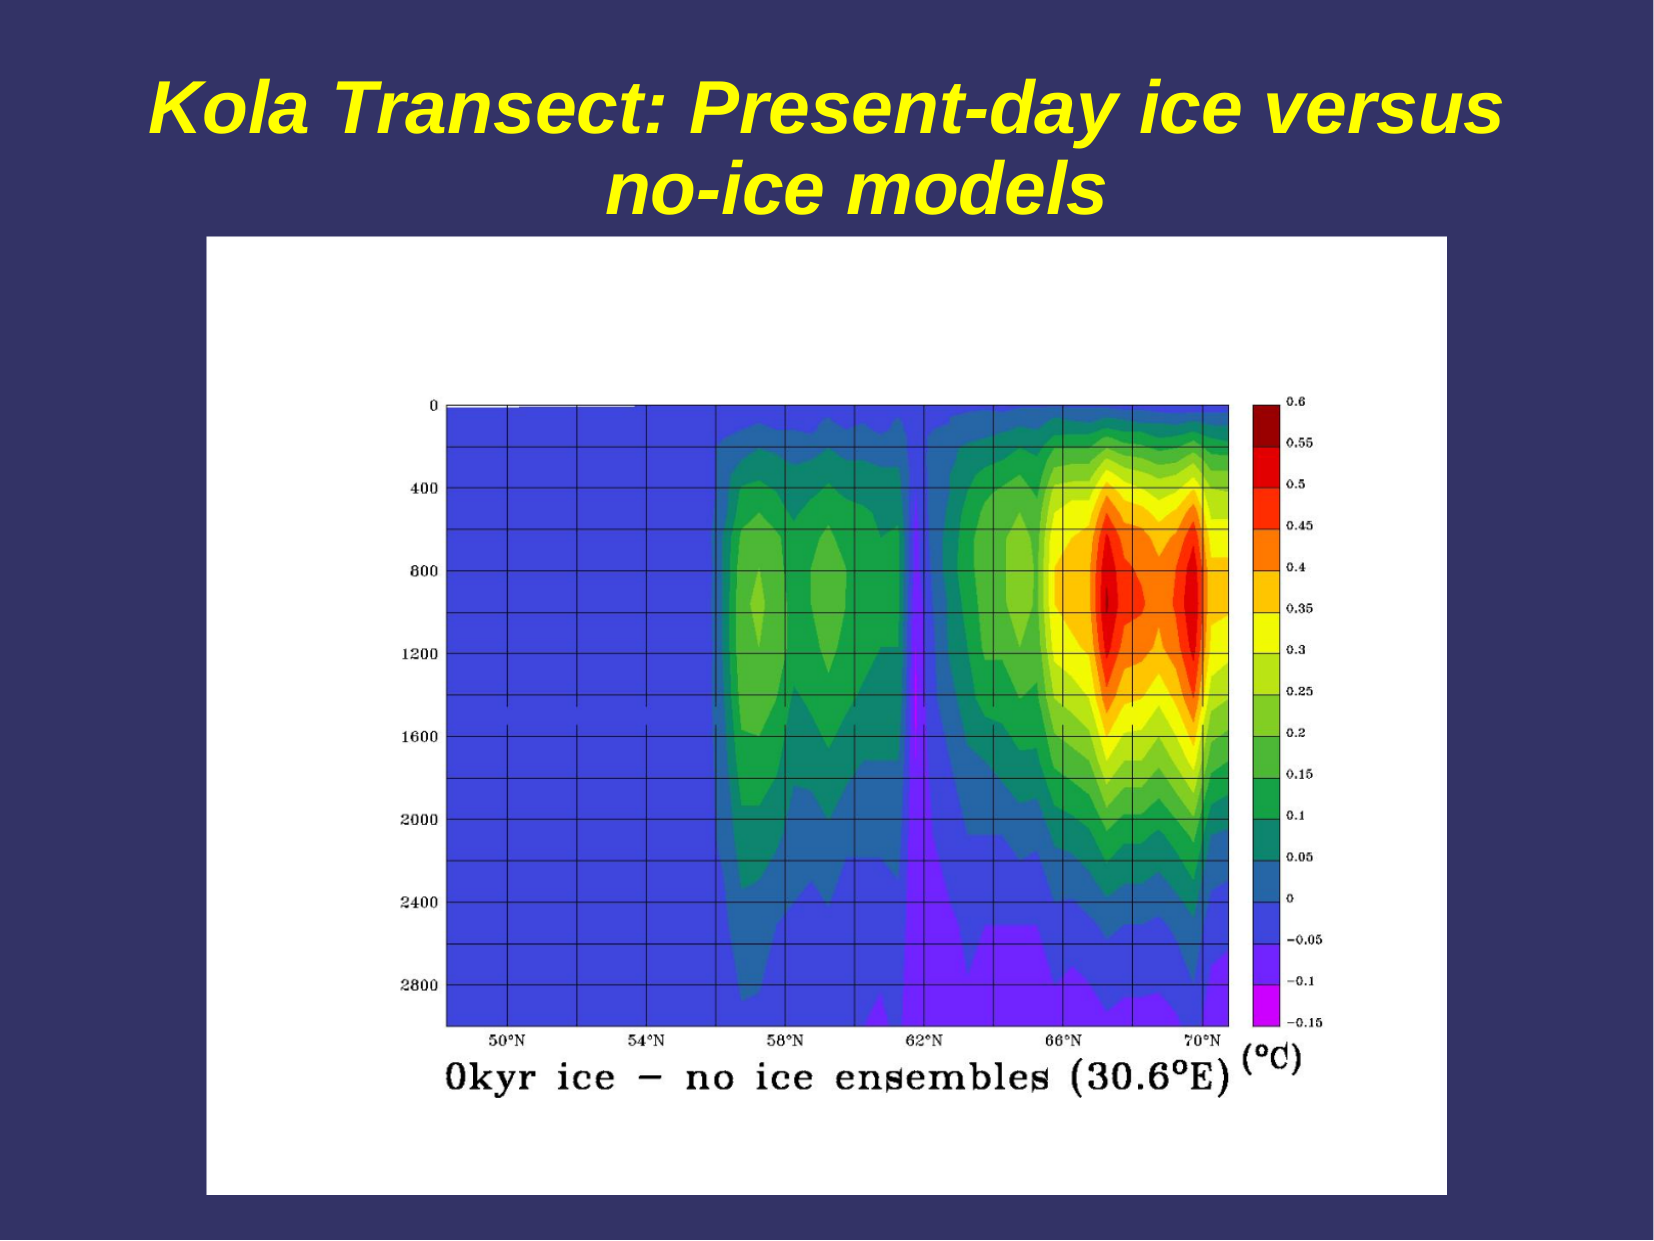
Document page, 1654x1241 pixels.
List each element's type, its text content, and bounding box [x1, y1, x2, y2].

title Kola Transect: Present-day ice versus no-ice models [121, 57, 1534, 243]
picture [206, 236, 1447, 1195]
